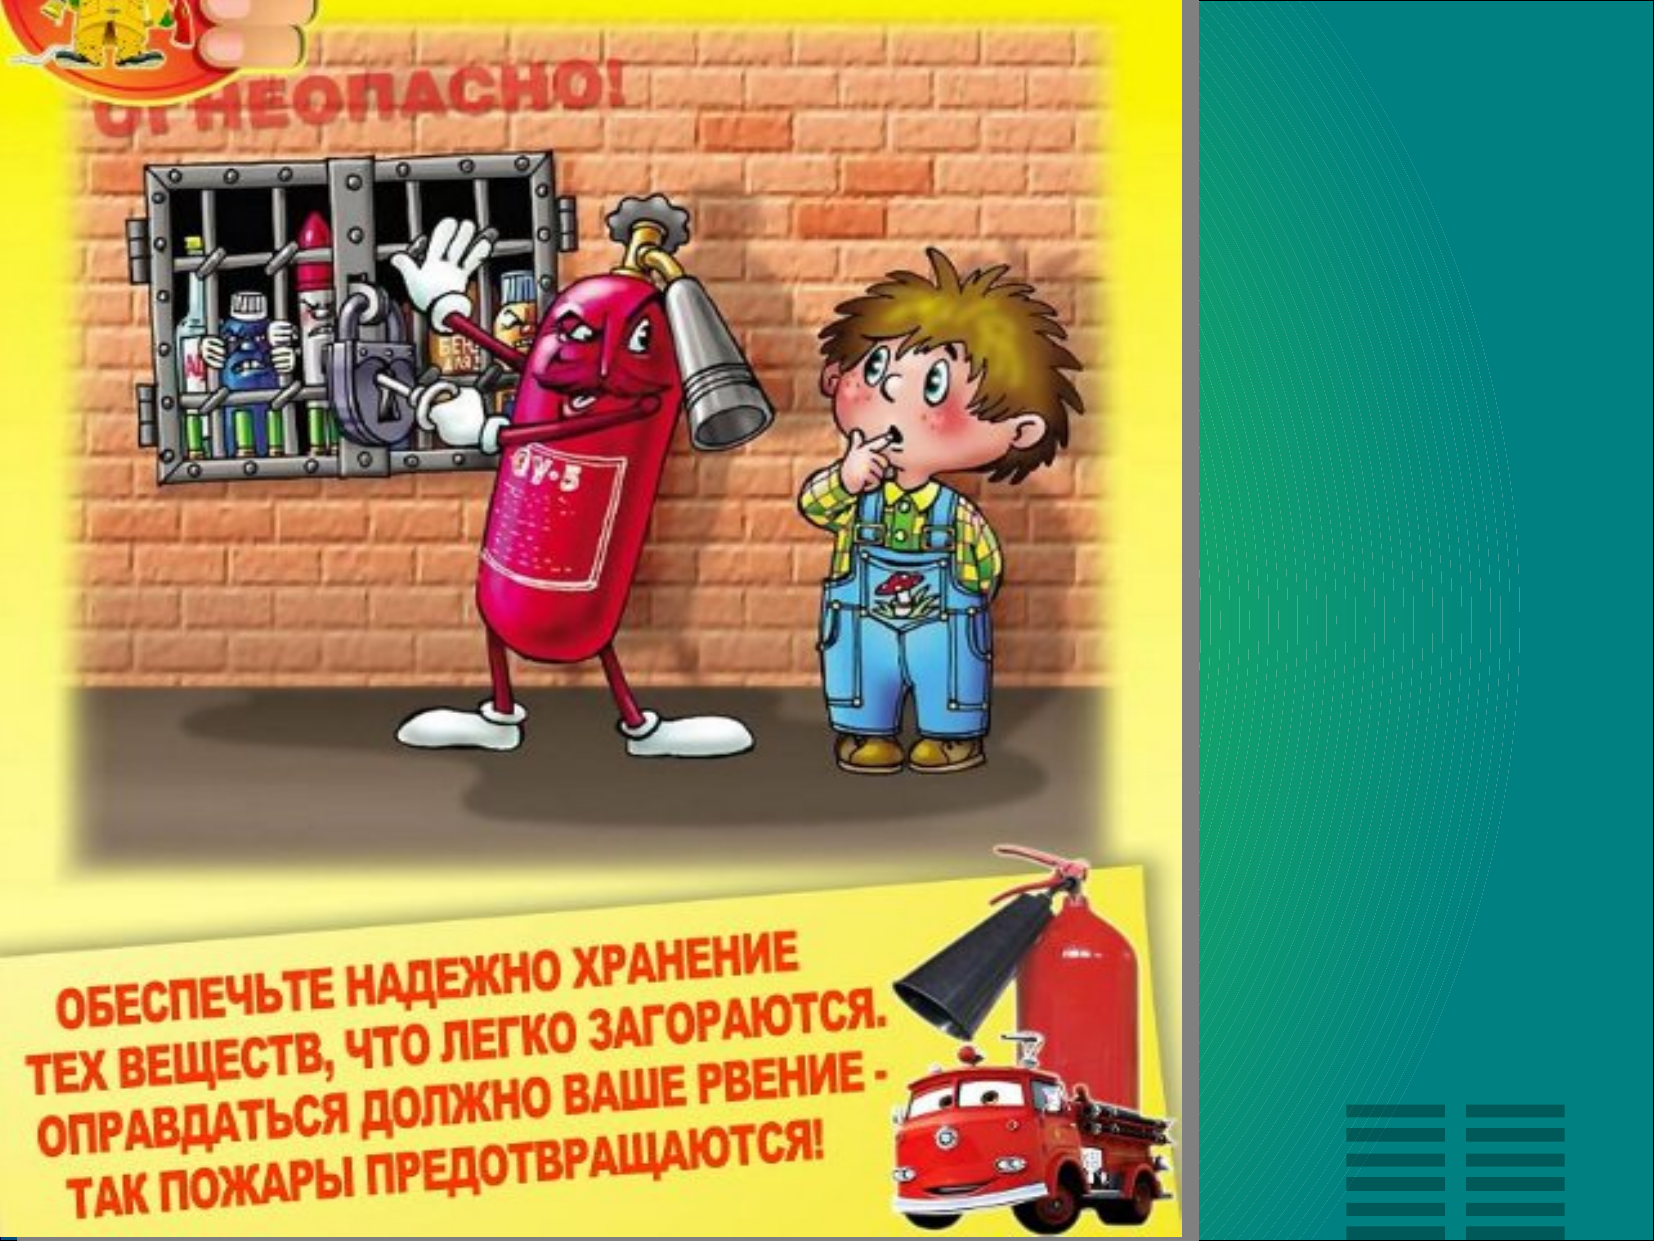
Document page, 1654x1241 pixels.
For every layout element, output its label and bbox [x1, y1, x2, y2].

picture [0, 0, 1182, 1237]
